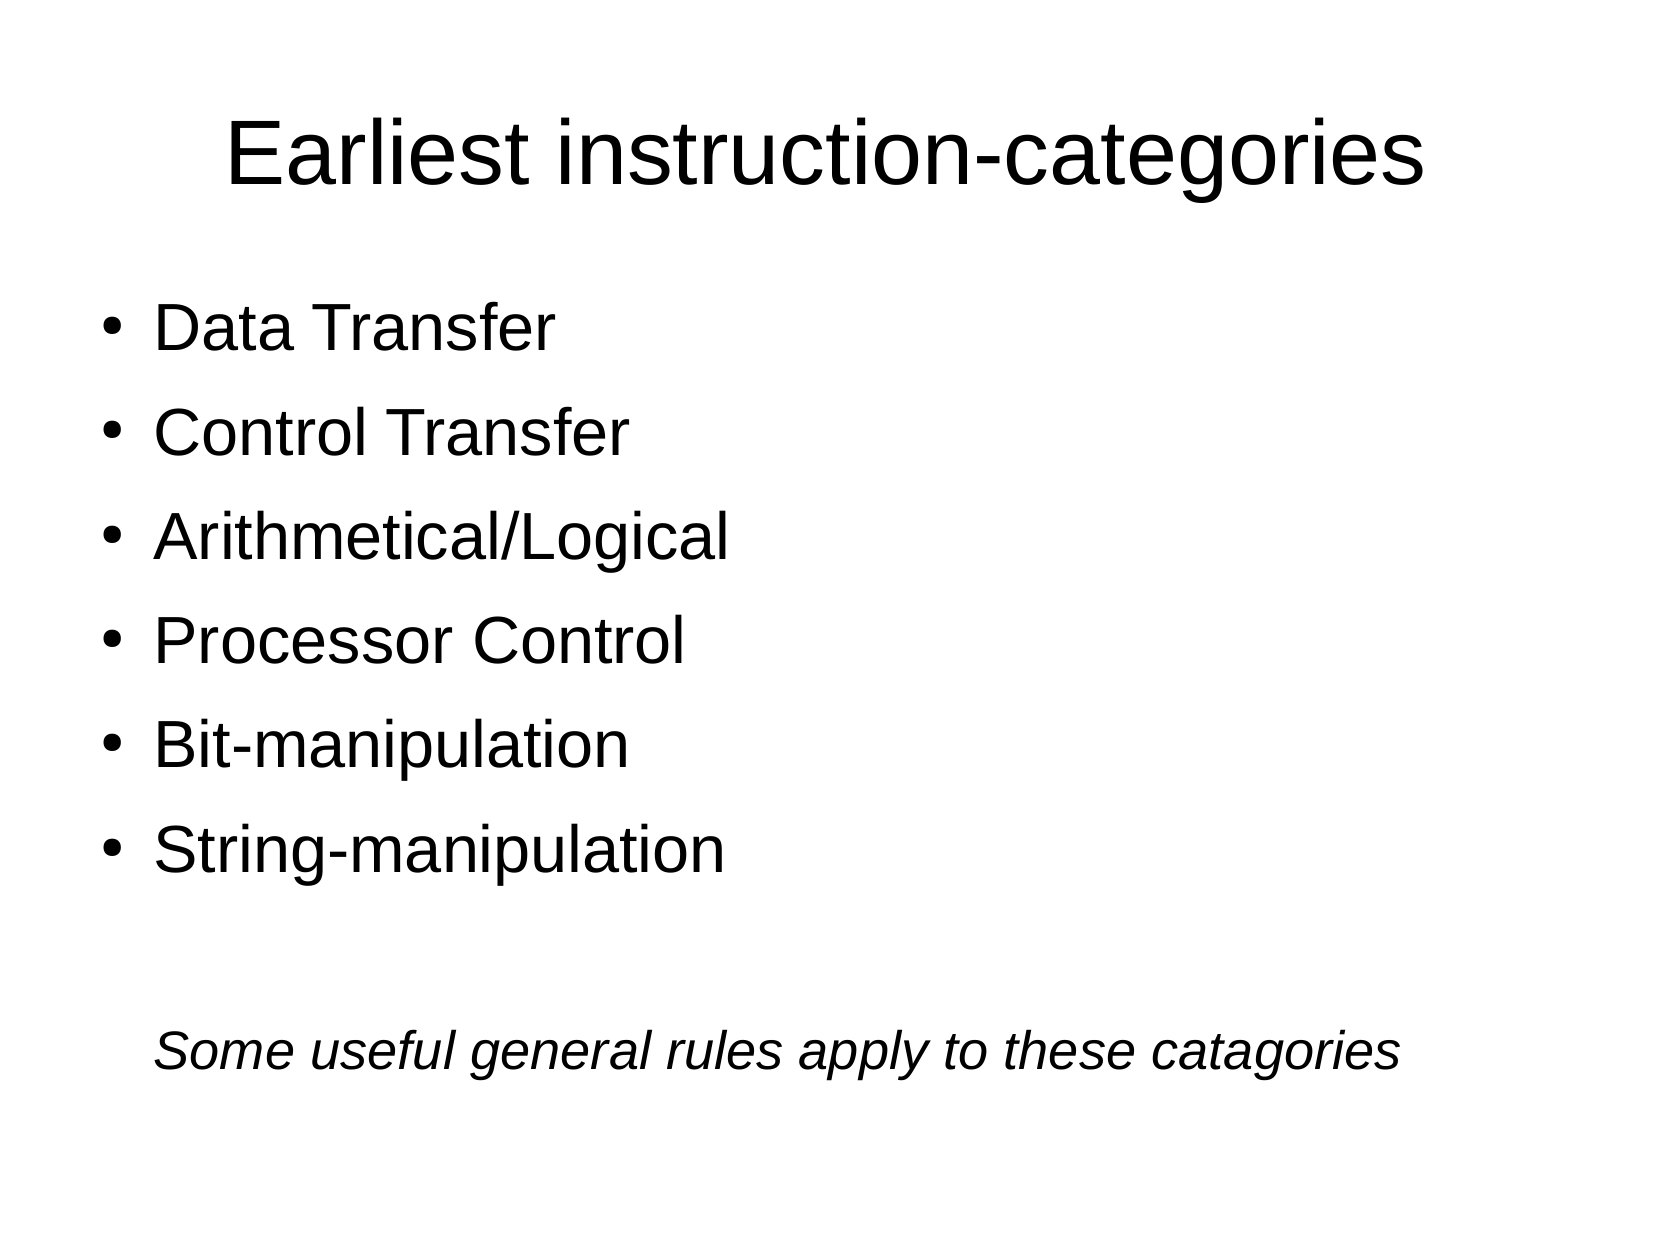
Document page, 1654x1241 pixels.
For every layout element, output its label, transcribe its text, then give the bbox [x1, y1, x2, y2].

title Earliest instruction-categories [82, 56, 1571, 250]
list Data Transfer Control Transfer Arithmetical/Logical Processor Control Bit-manipulation String-manipulation Some useful general rules apply to these catagories [82, 290, 1571, 1094]
